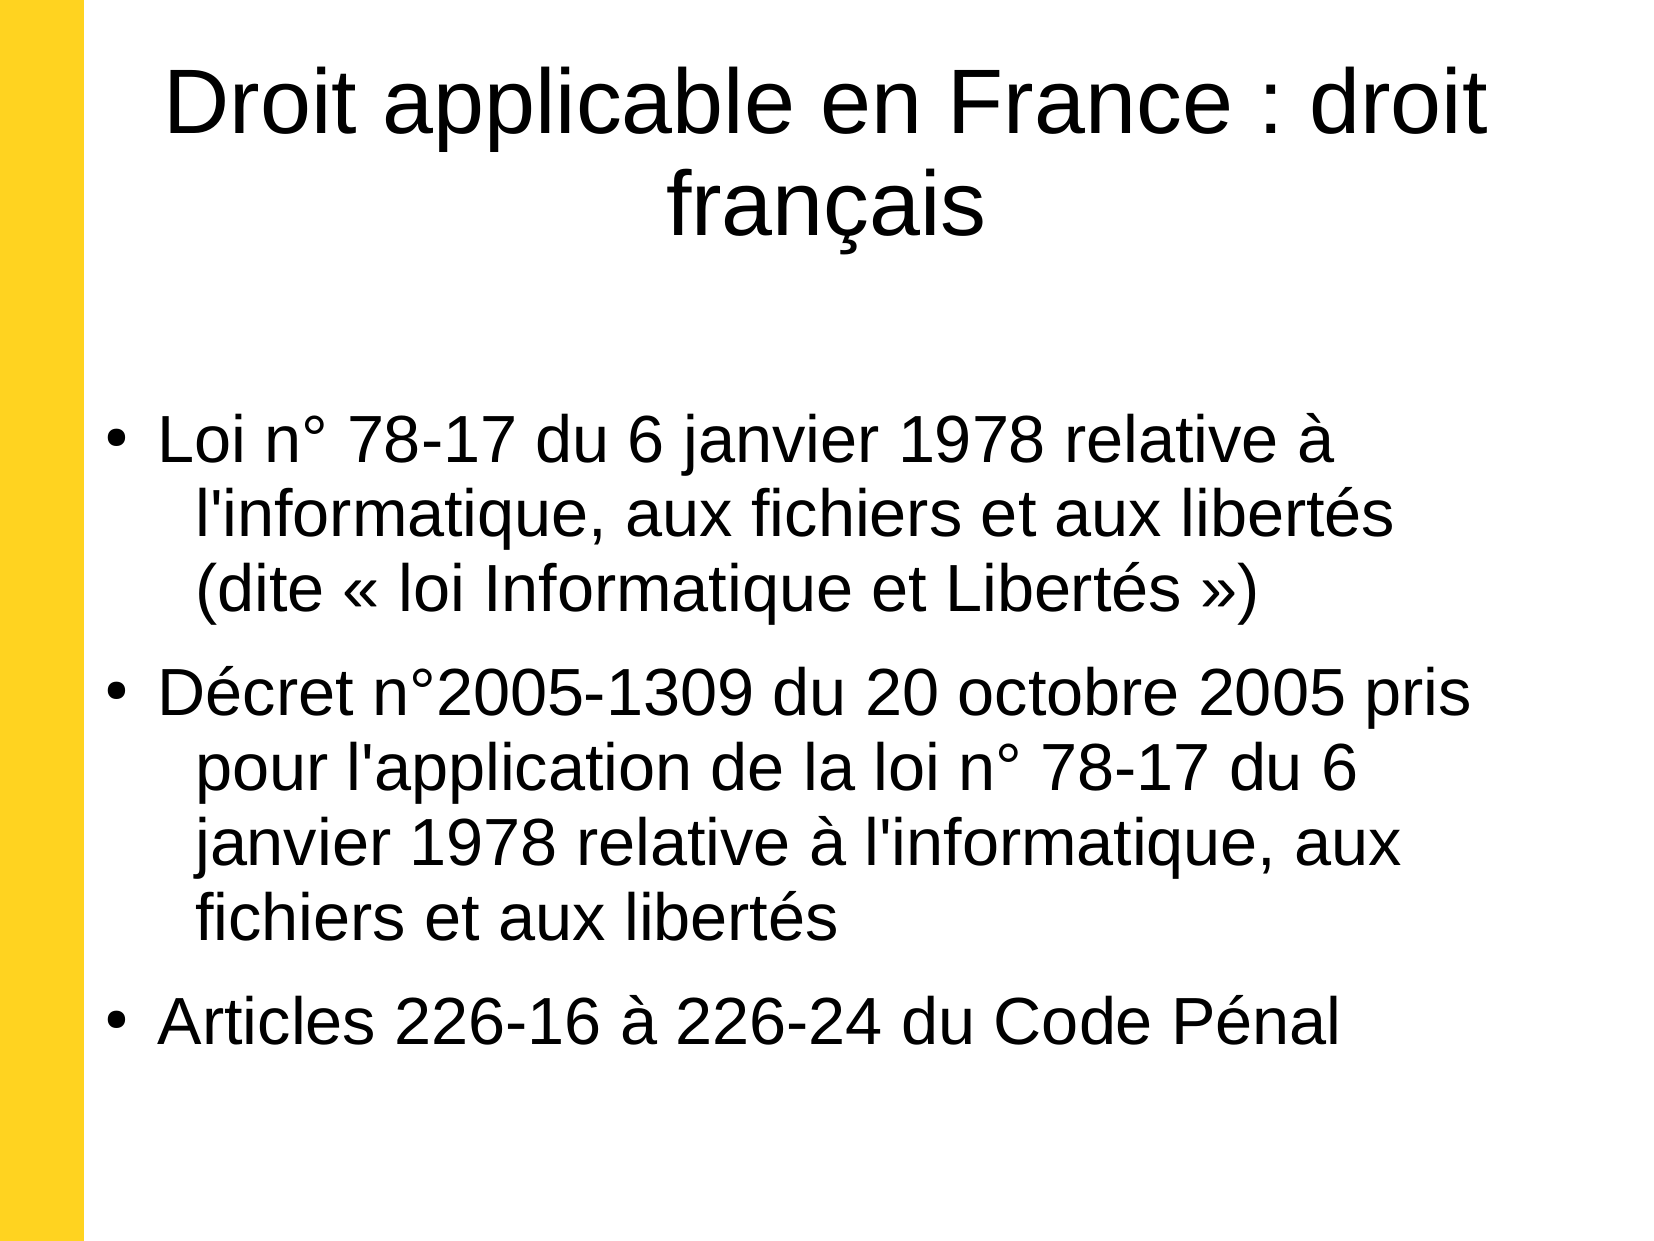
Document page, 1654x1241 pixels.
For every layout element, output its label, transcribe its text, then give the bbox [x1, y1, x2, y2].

list Loi n° 78-17 du 6 janvier 1978 relative à l'informatique, aux fichiers et aux libertés (dite « loi Informatique et Libertés ») Décret n°2005-1309 du 20 octobre 2005 pris pour l'application de la loi n° 78-17 du 6 janvier 1978 relative à l'informatique, aux fichiers et aux libertés Articles 226-16 à 226-24 du Code Pénal [84, 401, 1501, 1121]
text_box [0, 0, 84, 1241]
title Droit applicable en France : droit français [84, 49, 1571, 257]
